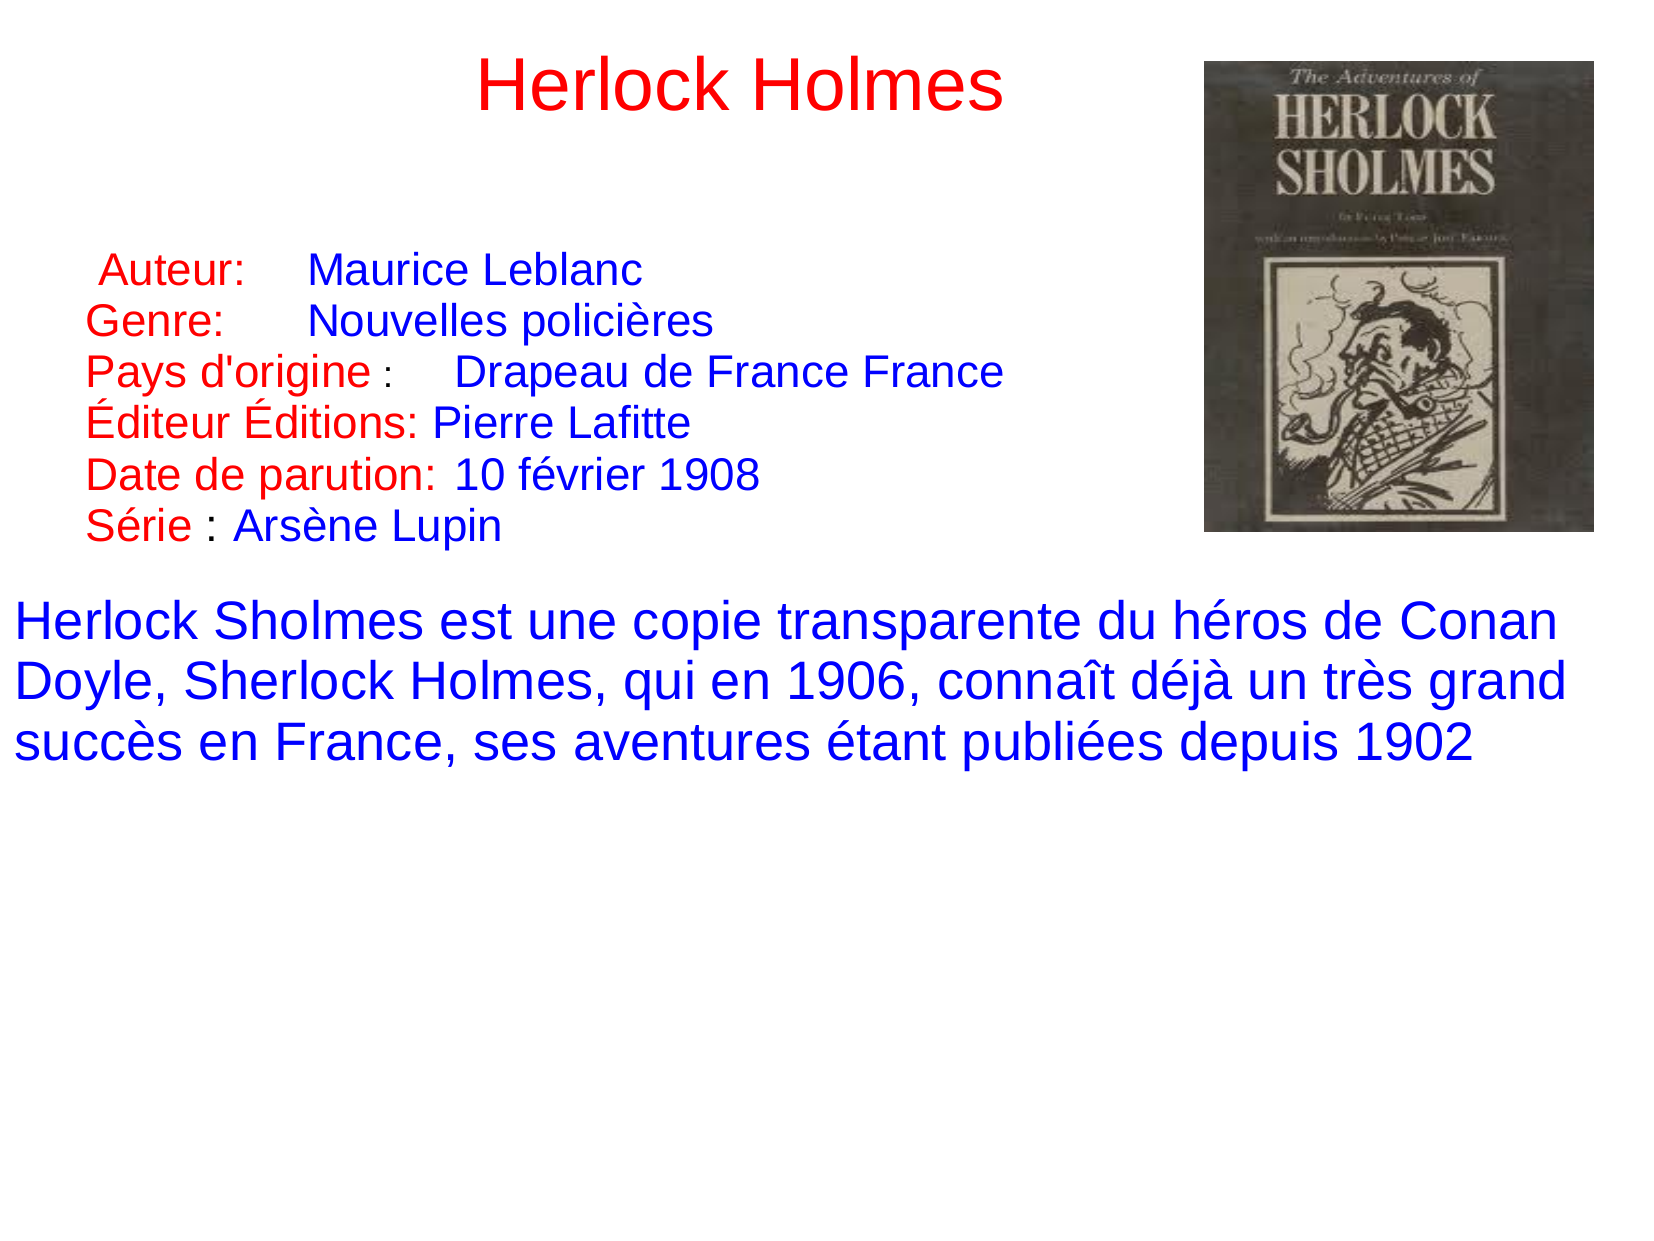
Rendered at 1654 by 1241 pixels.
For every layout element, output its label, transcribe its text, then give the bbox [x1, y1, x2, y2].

text_box Herlock Holmes [460, 35, 1021, 135]
text_box Auteur: Maurice Leblanc Genre: Nouvelles policières Pays d'origine : Drapeau de France France Éditeur Éditions: Pierre Lafitte Date de parution: 10 février 1908 Série : Arsène Lupin [70, 236, 1021, 558]
picture [1204, 61, 1594, 532]
text_box Herlock Sholmes est une copie transparente du héros de Conan Doyle, Sherlock Holmes, qui en 1906, connaît déjà un très grand succès en France, ses aventures étant publiées depuis 1902 [0, 583, 1654, 780]
